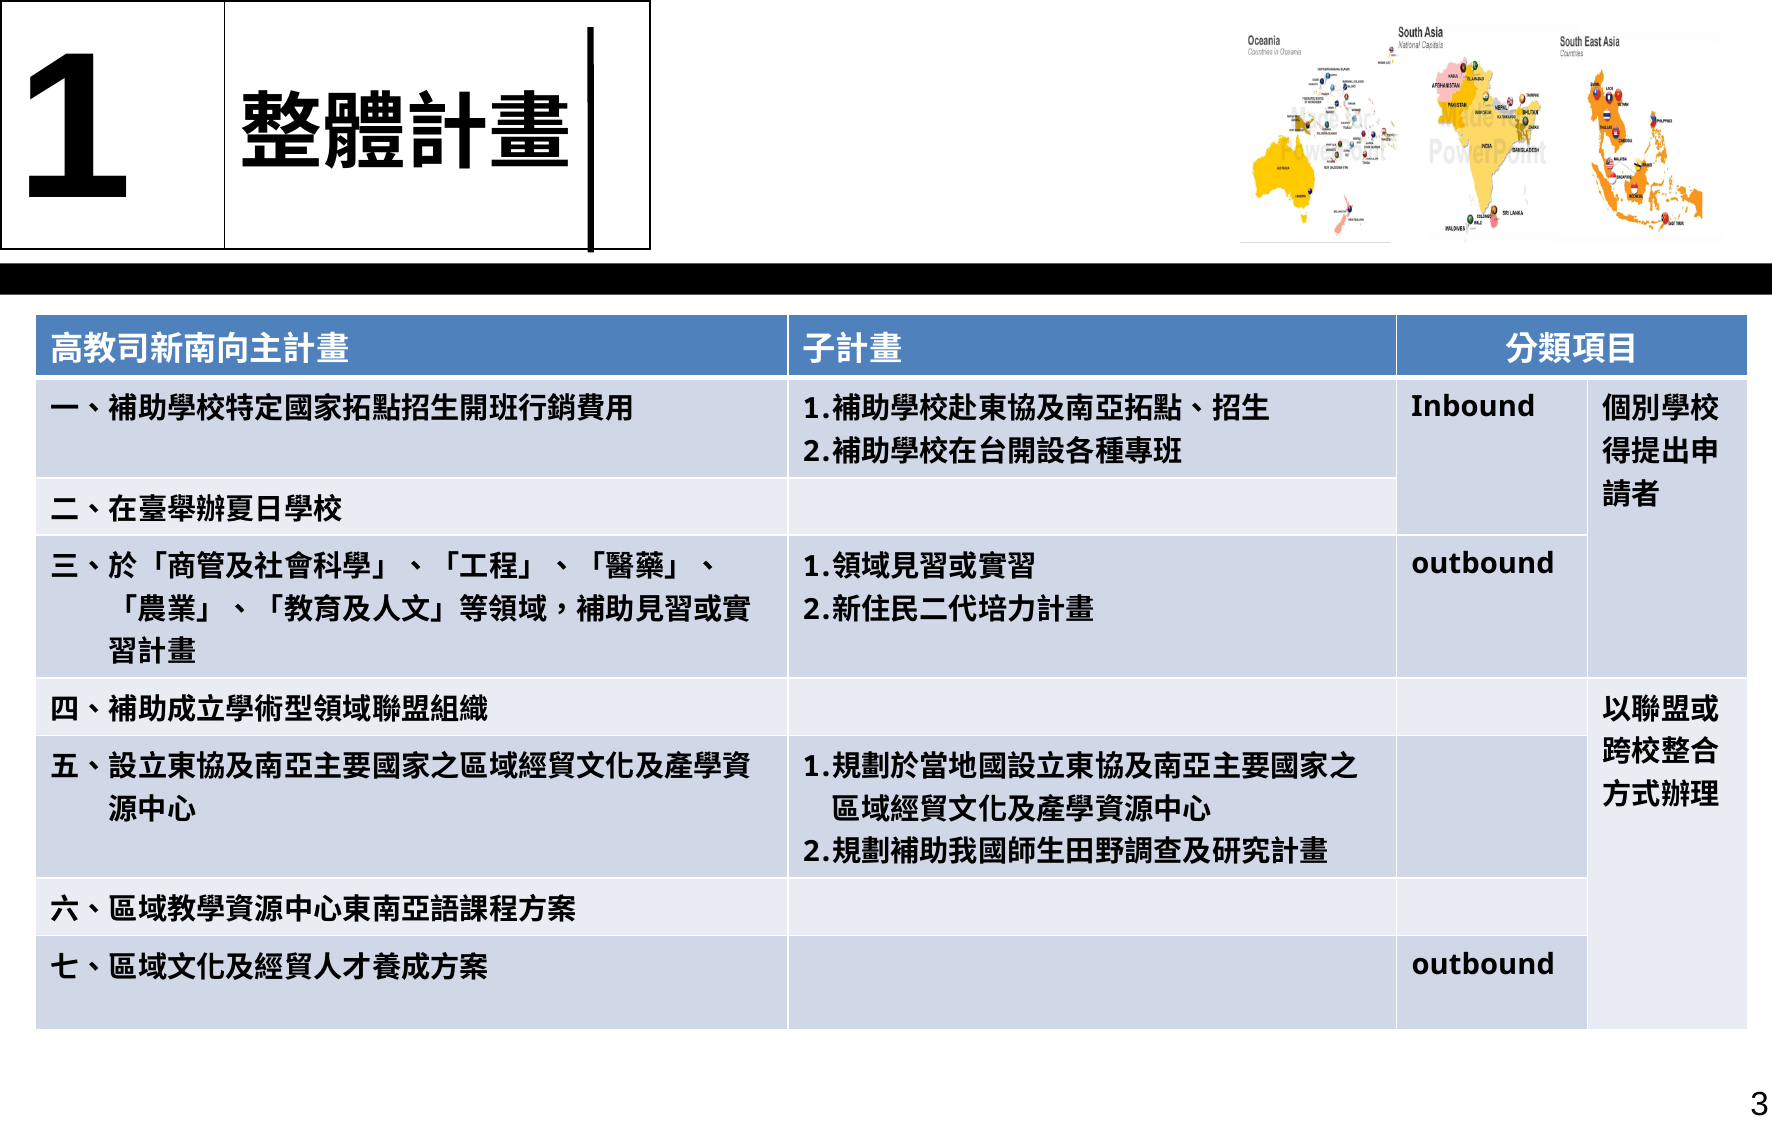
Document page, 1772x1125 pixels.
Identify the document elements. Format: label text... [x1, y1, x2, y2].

table_cell 規劃於當地國設立東協及南亞主要國家之區域經貿文化及產學資源中心 規劃補助我國師生田野調查及研究計畫 [789, 736, 1396, 877]
table_header 子計畫 [789, 315, 1396, 375]
slide_number <編號> [1370, 1074, 1772, 1125]
table_cell 六、區域教學資源中心東南亞語課程方案 [36, 879, 787, 935]
table_cell 五、設立東協及南亞主要國家之區域經貿文化及產學資源中心 [36, 736, 787, 877]
table_cell [789, 879, 1396, 935]
table_cell 以聯盟或跨校整合方式辦理 [1588, 679, 1747, 1029]
table_cell 一、補助學校特定國家拓點招生開班行銷費用 [36, 380, 787, 477]
table_cell outbound [1397, 936, 1587, 1029]
table_cell 領域見習或實習 新住民二代培力計畫 [789, 536, 1396, 677]
table_header 整體計畫 [225, 2, 649, 248]
table_cell 三、於「商管及社會科學」、「工程」、「醫藥」、「農業」、「教育及人文」等領域，補助見習或實習計畫 [36, 536, 787, 677]
table_cell 個別學校得提出申請者 [1588, 380, 1747, 677]
table_cell [1397, 879, 1587, 935]
table_cell 二、在臺舉辦夏日學校 [36, 479, 787, 534]
table_header 分類項目 [1397, 315, 1747, 375]
table_cell Inbound [1397, 380, 1587, 534]
table_cell [789, 479, 1396, 534]
table_cell outbound [1397, 536, 1587, 677]
table_cell 補助學校赴東協及南亞拓點、招生 補助學校在台開設各種專班 [789, 380, 1396, 477]
table_cell [789, 936, 1396, 1029]
table_cell [1397, 679, 1587, 735]
table_header 高教司新南向主計畫 [36, 315, 787, 375]
picture [1240, 16, 1730, 285]
table_cell [789, 679, 1396, 735]
table_cell 四、補助成立學術型領域聯盟組織 [36, 679, 787, 735]
table_header 1 [2, 2, 224, 248]
table_cell 七、區域文化及經貿人才養成方案 [36, 936, 787, 1029]
table_cell [1397, 736, 1587, 877]
